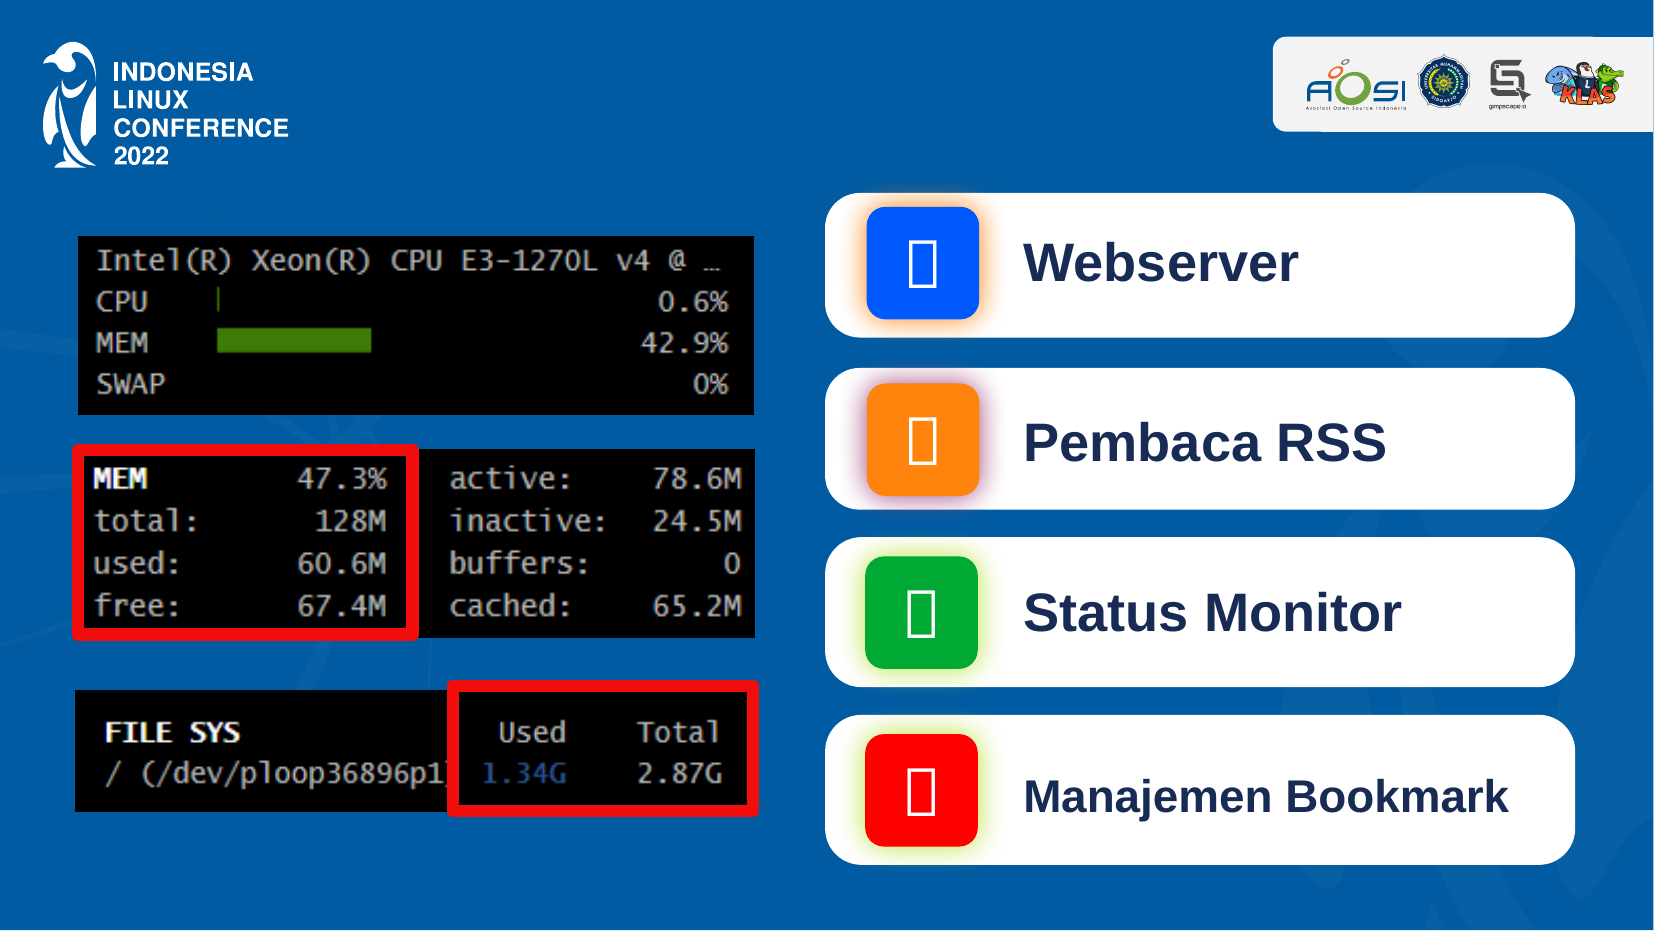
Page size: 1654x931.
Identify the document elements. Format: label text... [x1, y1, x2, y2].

picture [78, 236, 754, 415]
picture [1545, 62, 1624, 105]
text_box [825, 714, 1576, 865]
picture [419, 449, 755, 638]
text_box [825, 192, 1576, 338]
text_box [825, 537, 1576, 688]
text_box Manajemen Bookmark [987, 735, 1538, 858]
text_box [825, 367, 1576, 510]
text_box  [866, 383, 980, 497]
text_box  [865, 734, 978, 847]
picture [84, 456, 406, 628]
text_box Pembaca RSS [987, 382, 1538, 504]
picture [459, 692, 747, 805]
text_box  [866, 206, 980, 320]
picture [1417, 54, 1471, 108]
text_box  [865, 556, 978, 669]
text_box Webserver [987, 202, 1538, 324]
picture [75, 690, 447, 812]
text_box Status Monitor [987, 551, 1538, 674]
